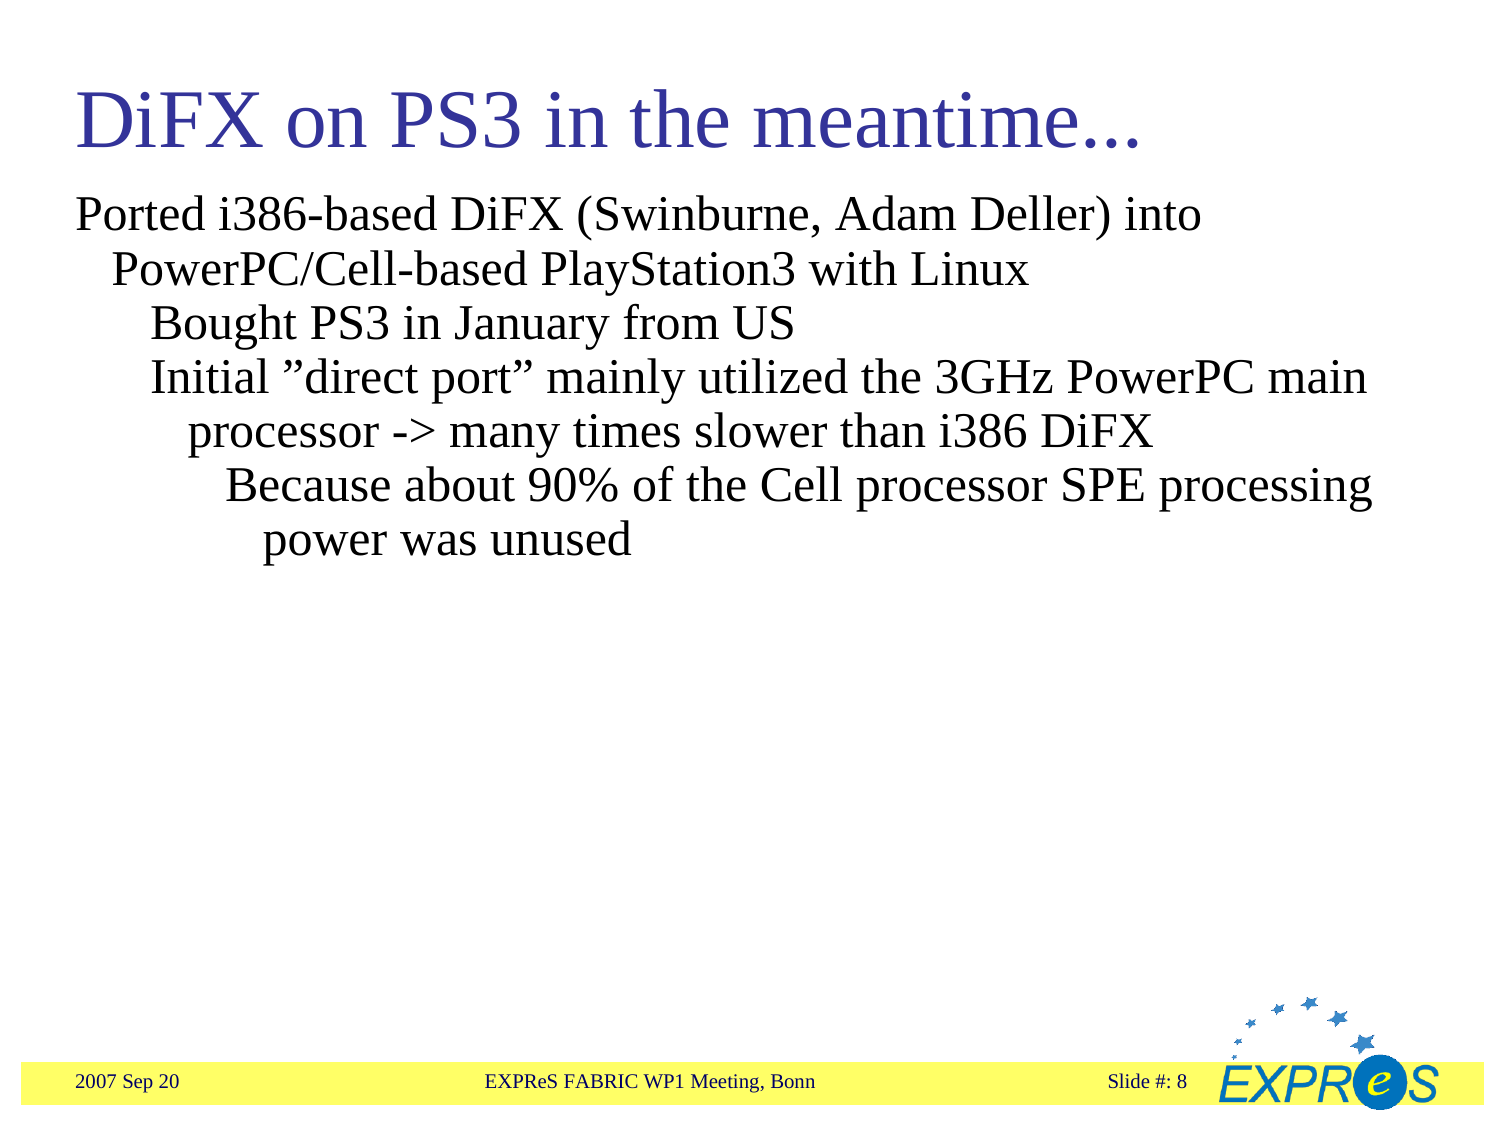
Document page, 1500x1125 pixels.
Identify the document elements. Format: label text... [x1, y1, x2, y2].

title DiFX on PS3 in the meantime... [75, 70, 1425, 172]
list Ported i386-based DiFX (Swinburne, Adam Deller) into PowerPC/Cell-based PlayStation3 with Linux Bought PS3 in January from US Initial ”direct port” mainly utilized the 3GHz PowerPC main processor -> many times slower than i386 DiFX Because about 90% of the Cell processor SPE processing power was unused [75, 187, 1425, 1038]
picture [21, 993, 1500, 1113]
